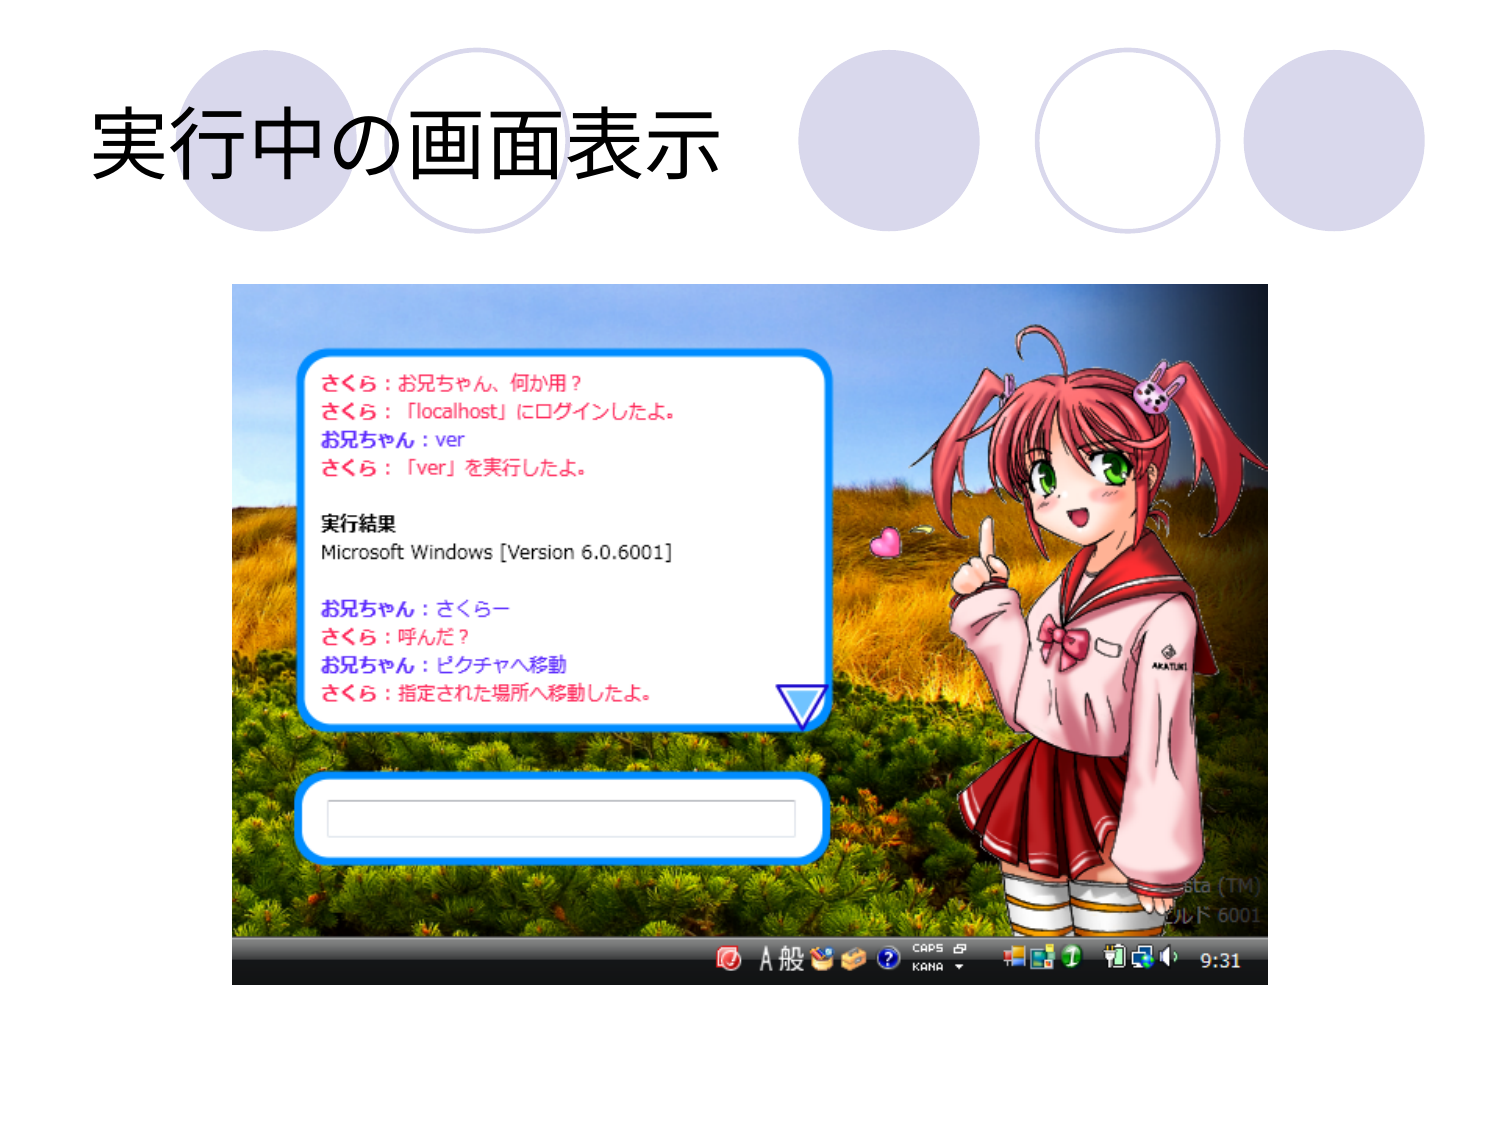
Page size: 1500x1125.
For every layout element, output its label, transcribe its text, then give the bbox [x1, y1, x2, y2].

title 実行中の画面表示 [75, 45, 1426, 233]
picture [232, 284, 1268, 985]
